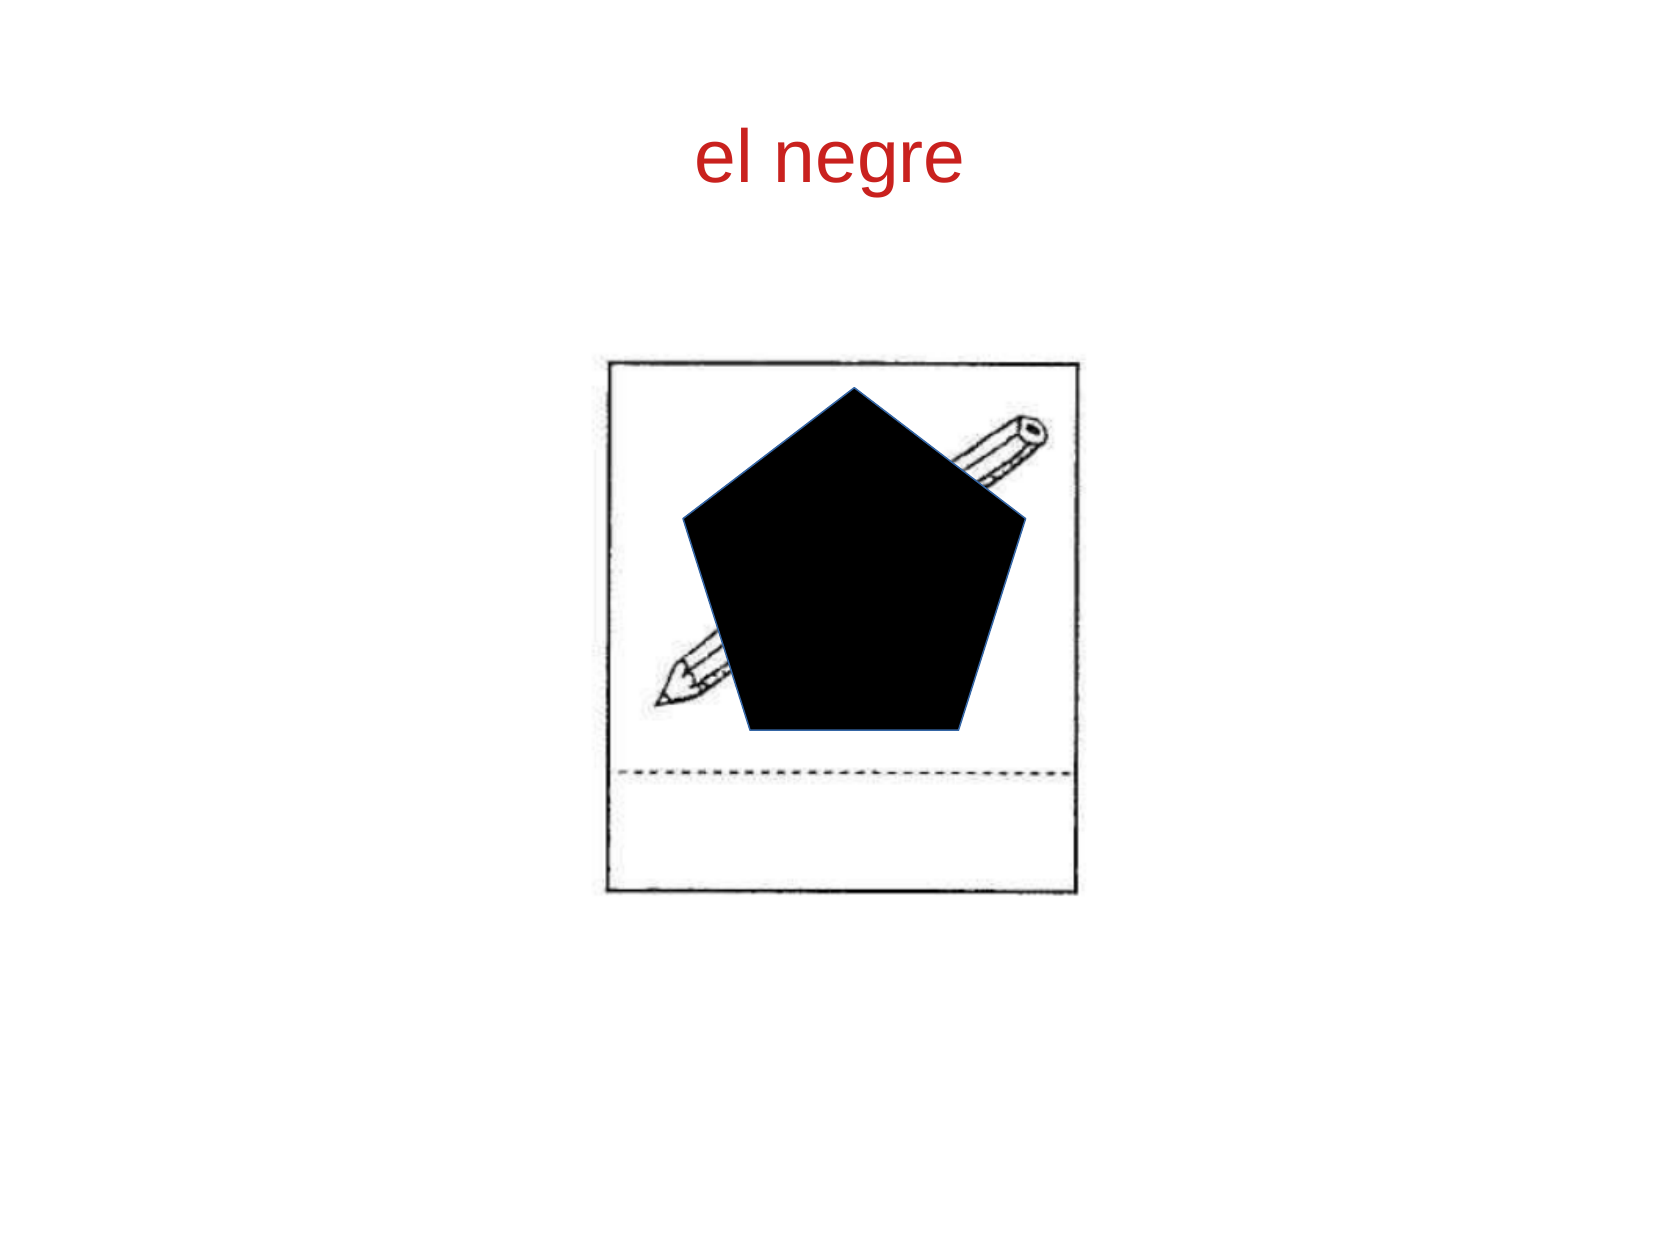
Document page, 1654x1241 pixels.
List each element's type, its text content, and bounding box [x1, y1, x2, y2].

picture [576, 331, 1099, 918]
text_box el negre [289, 49, 1371, 257]
text_box [683, 387, 1026, 731]
